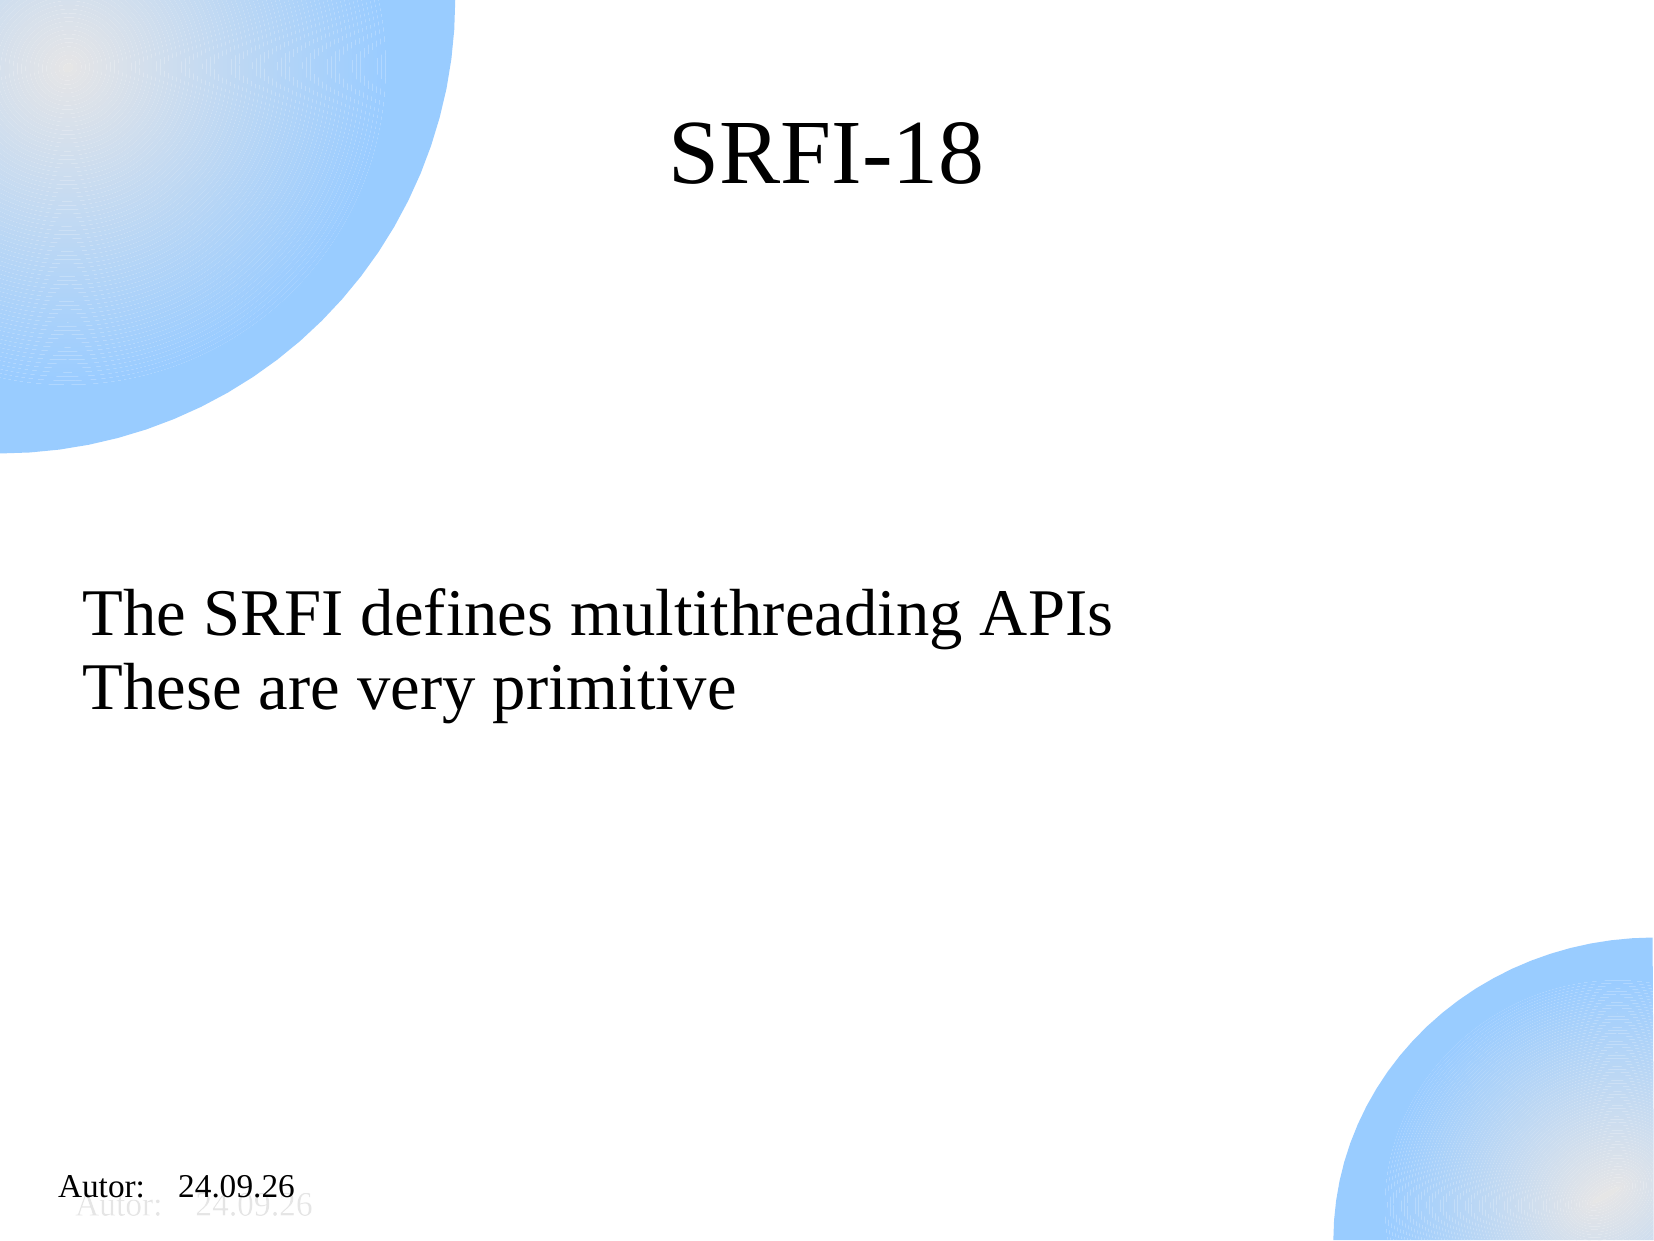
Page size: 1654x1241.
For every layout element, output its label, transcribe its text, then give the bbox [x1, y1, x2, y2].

subtitle The SRFI defines multithreading APIs These are very primitive [82, 290, 1571, 1010]
title SRFI-18 [82, 49, 1571, 257]
